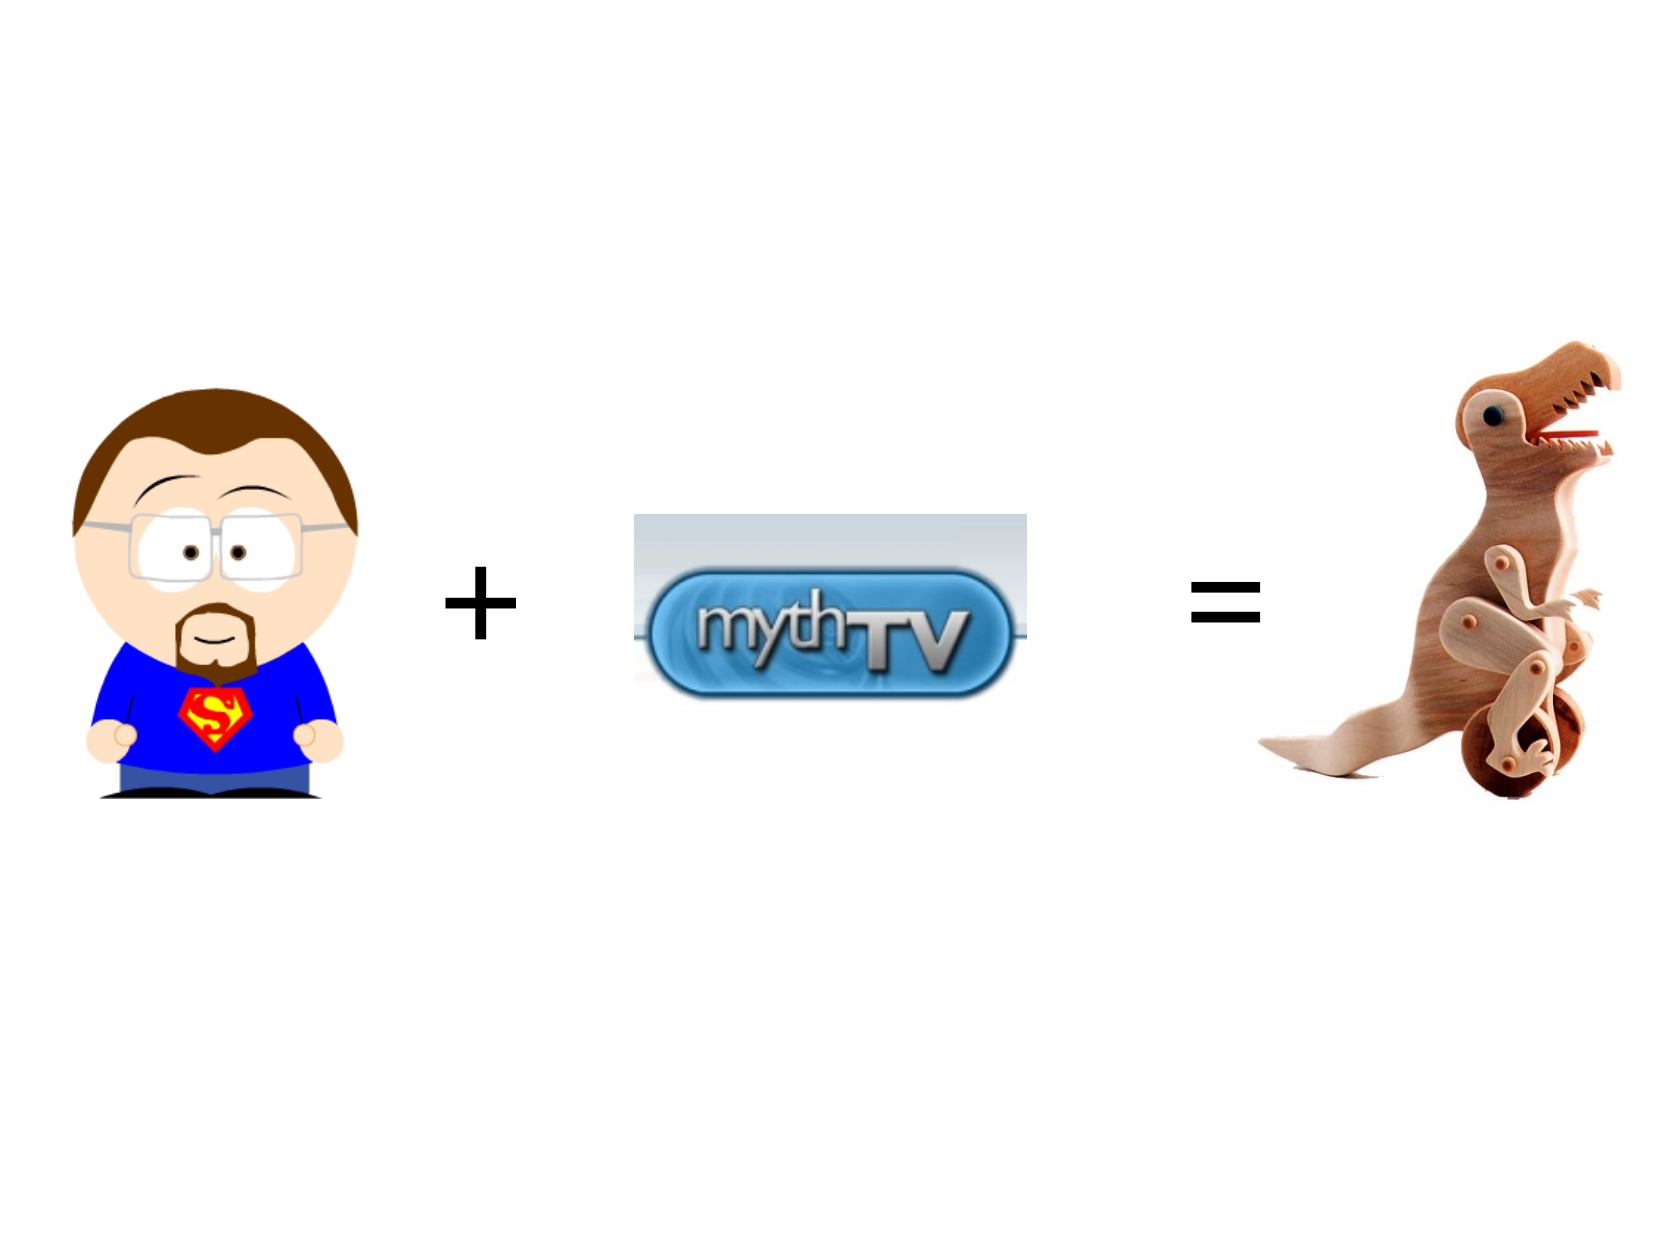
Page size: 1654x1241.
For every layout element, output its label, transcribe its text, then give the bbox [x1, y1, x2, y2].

picture [1234, 337, 1651, 826]
text_box = [1168, 487, 1276, 712]
text_box + [423, 488, 526, 713]
picture [37, 375, 394, 828]
picture [634, 514, 1027, 732]
